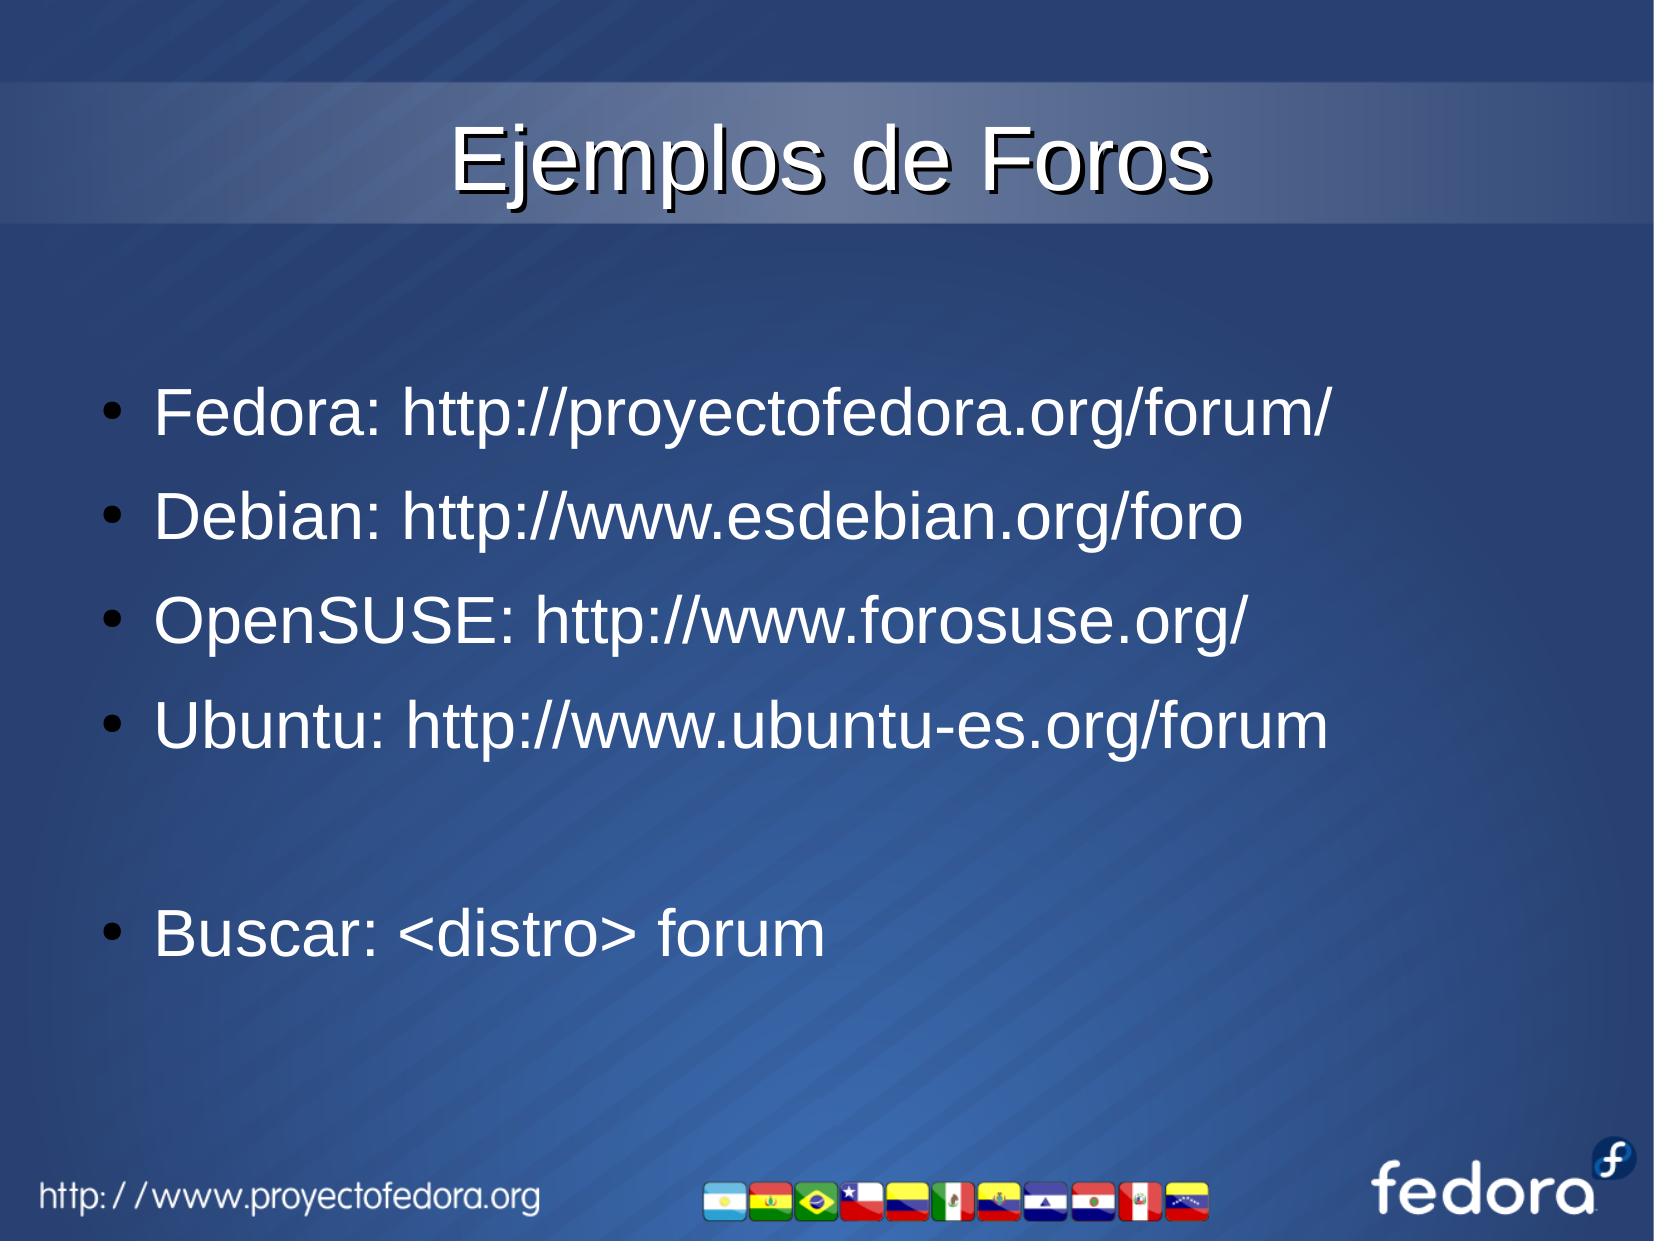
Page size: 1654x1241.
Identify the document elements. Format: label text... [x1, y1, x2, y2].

list Fedora: http://proyectofedora.org/forum/ Debian: http://www.esdebian.org/foro OpenSUSE: http://www.forosuse.org/ Ubuntu: http://www.ubuntu-es.org/forum Buscar: <distro> forum [82, 375, 1571, 1094]
title Ejemplos de Foros [86, 62, 1576, 255]
picture [0, 0, 1654, 1241]
